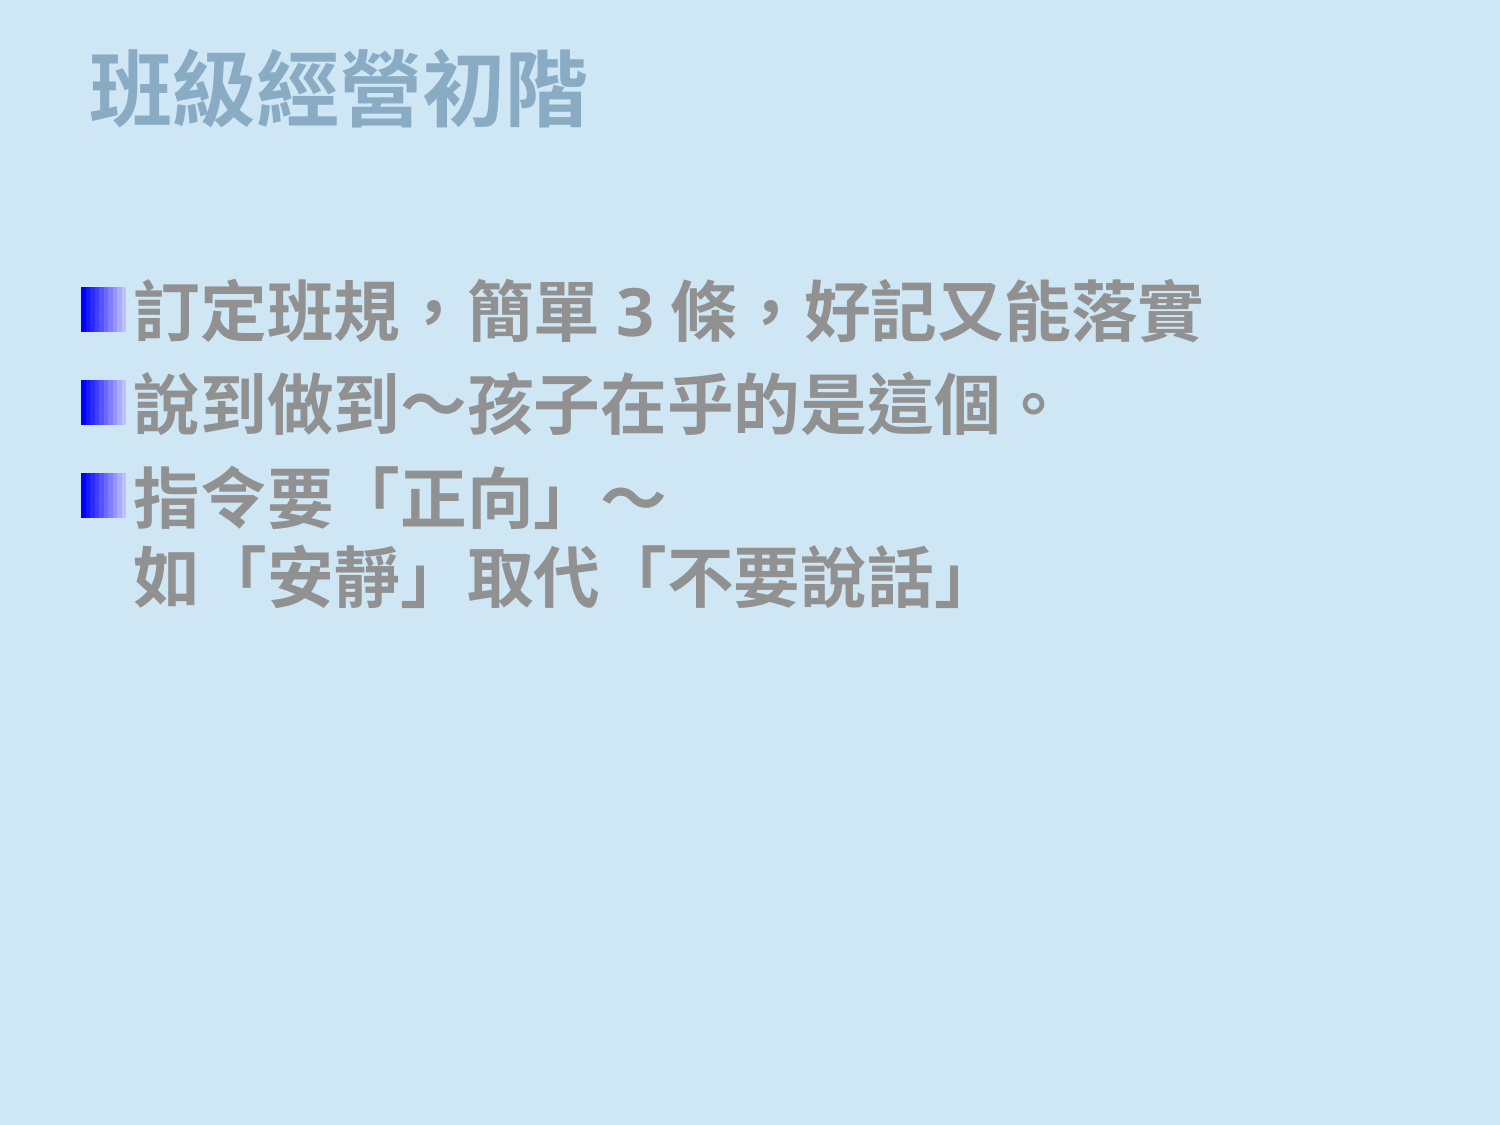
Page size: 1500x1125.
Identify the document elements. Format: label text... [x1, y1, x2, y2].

title 班級經營初階 [75, 29, 1400, 245]
list 訂定班規，簡單3條，好記又能落實 說到做到～孩子在乎的是這個。 指令要「正向」～ 如「安靜」取代「不要說話」 [62, 262, 1450, 1088]
